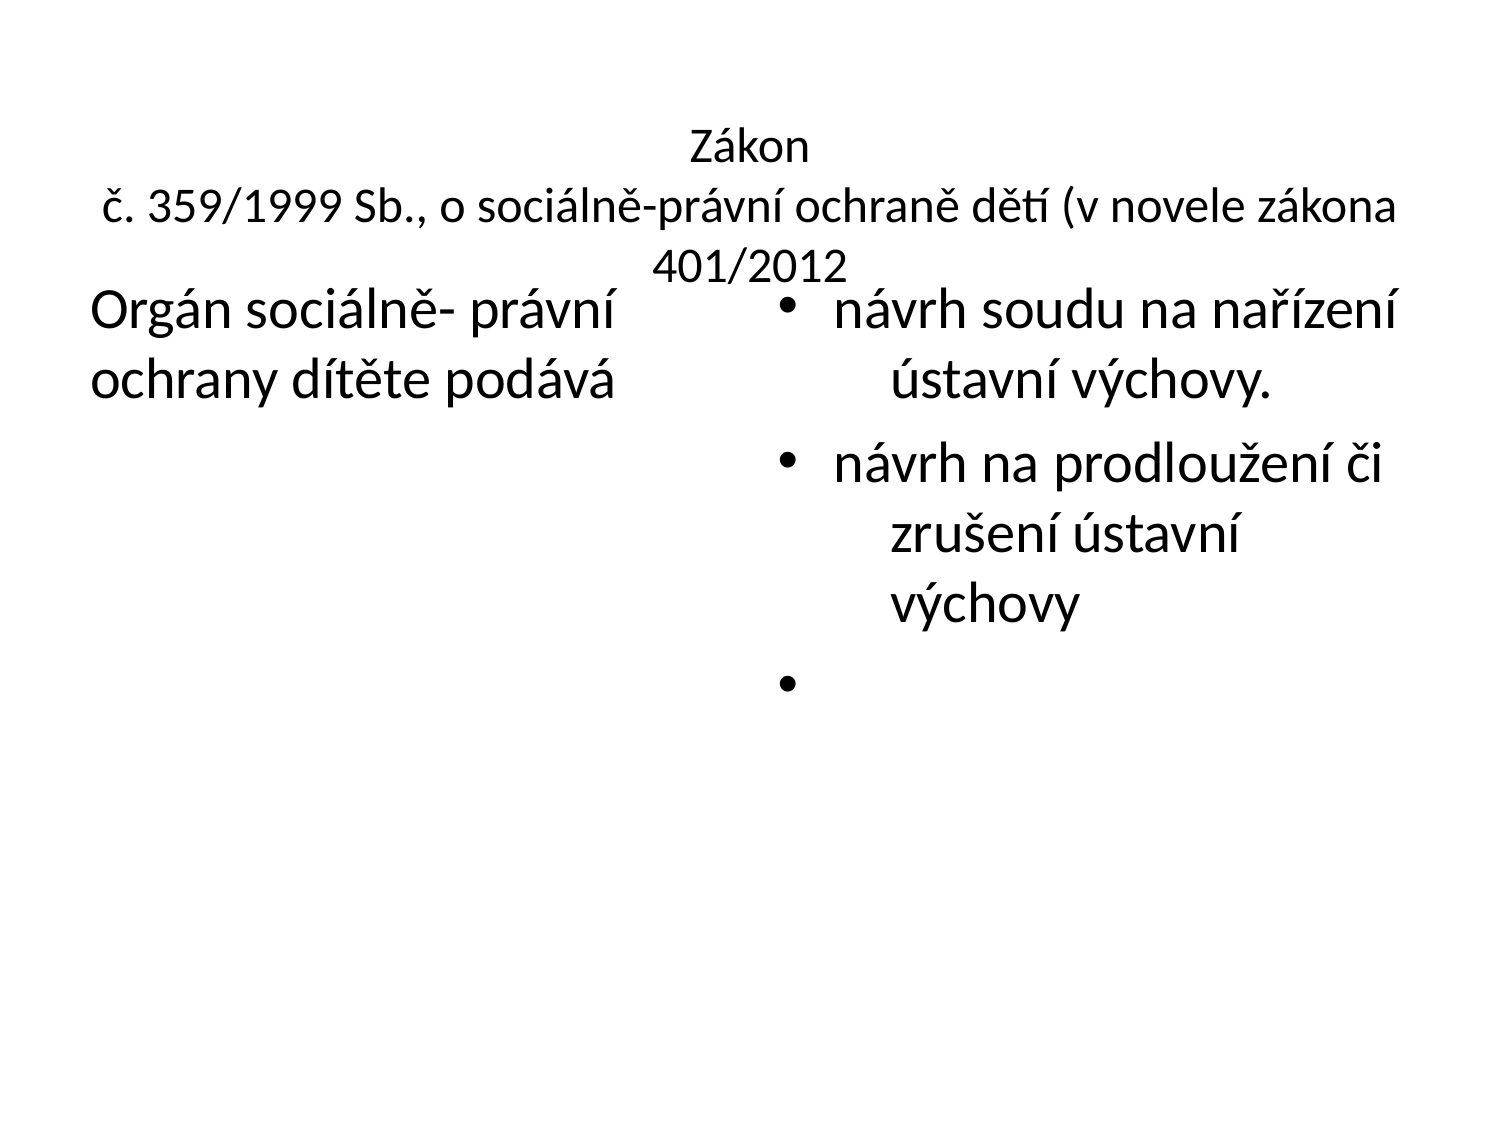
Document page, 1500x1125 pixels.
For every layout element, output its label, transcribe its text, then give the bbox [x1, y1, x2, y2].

title Zákon č. 359/1999 Sb., o sociálně-právní ochraně dětí (v novele zákona 401/2012 [75, 45, 1426, 233]
list Orgán sociálně- právní ochrany dítěte podává [75, 262, 738, 1005]
list návrh soudu na nařízení ústavní výchovy. návrh na prodloužení či zrušení ústavní výchovy [762, 262, 1426, 1005]
